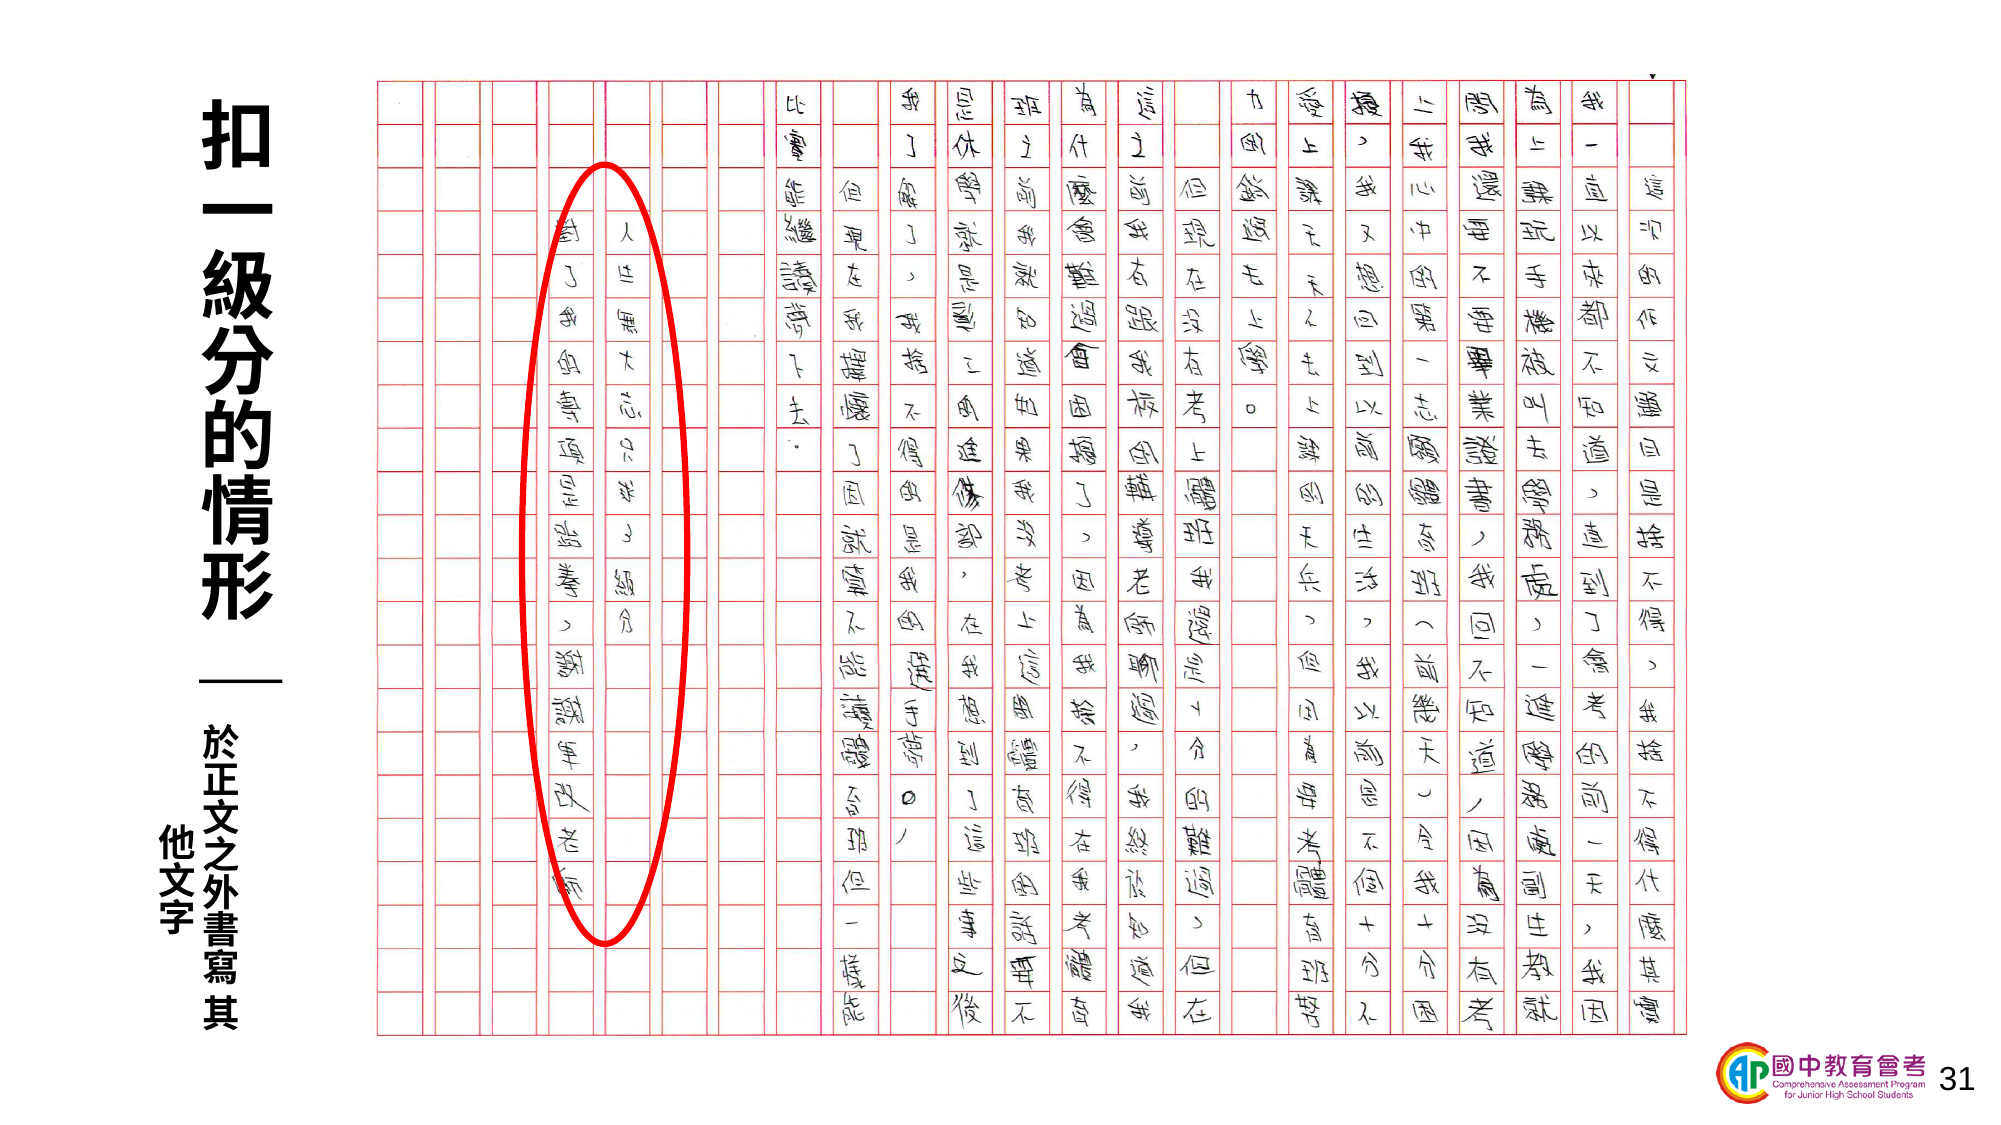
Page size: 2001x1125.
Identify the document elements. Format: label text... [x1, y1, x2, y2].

text_box 扣一級分的情形 ｜於正文之外書寫 其他文字 [130, 71, 247, 1058]
picture [370, 75, 1689, 1040]
text_box [1923, 1047, 2000, 1108]
